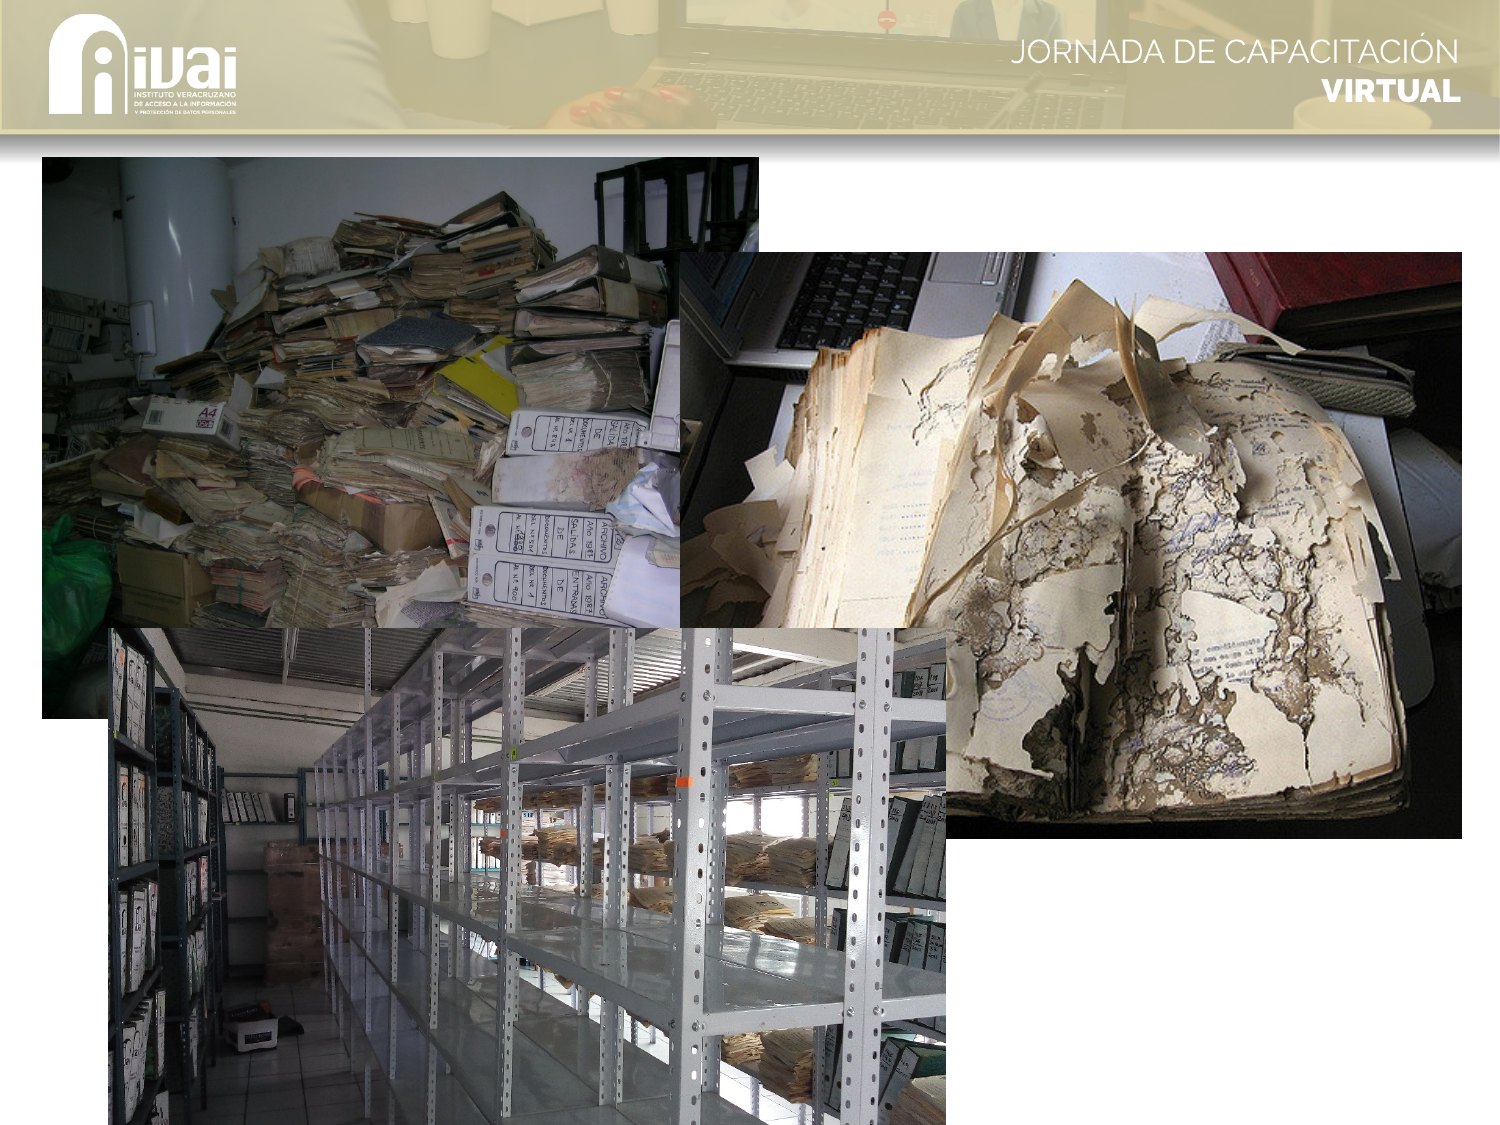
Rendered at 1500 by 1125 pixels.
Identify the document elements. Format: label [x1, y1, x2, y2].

picture [42, 157, 1462, 1125]
